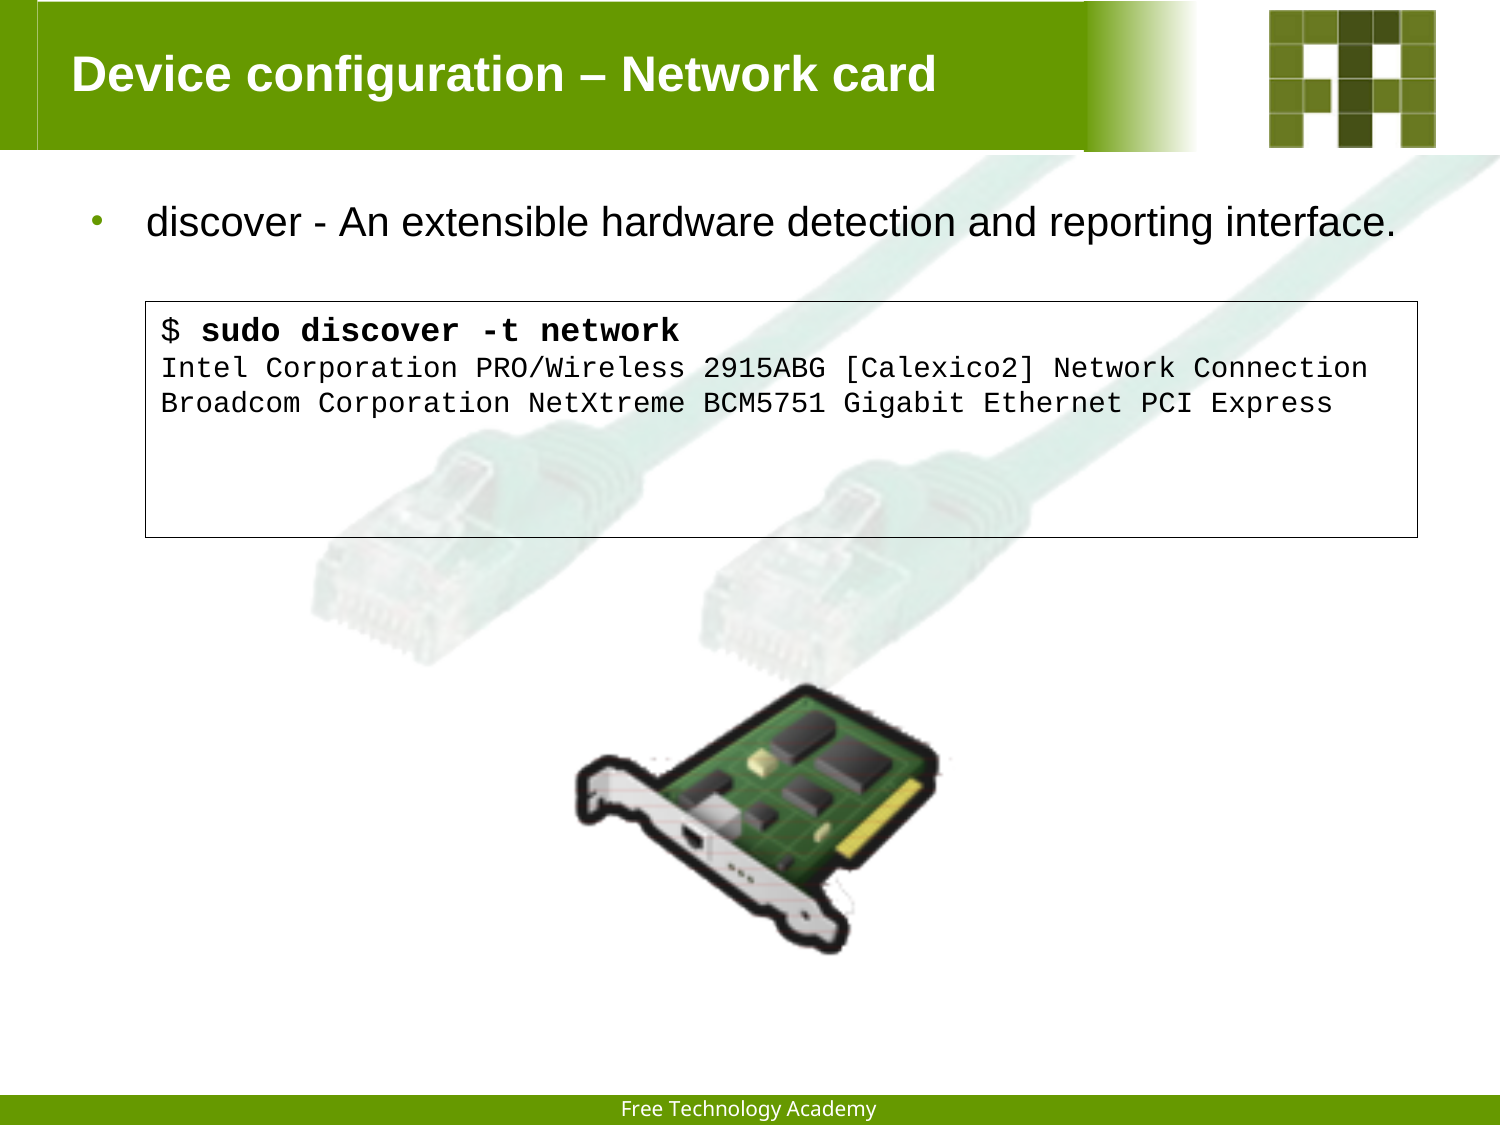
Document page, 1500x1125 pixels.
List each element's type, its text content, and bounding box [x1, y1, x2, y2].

list discover - An extensible hardware detection and reporting interface. [75, 187, 1426, 1065]
picture [1269, 10, 1436, 148]
picture [566, 614, 969, 1016]
title Device configuration – Network card [56, 1, 1107, 152]
text_box $ sudo discover -t network Intel Corporation PRO/Wireless 2915ABG [Calexico2] Network Connection Broadcom Corporation NetXtreme BCM5751 Gigabit Ethernet PCI Express [145, 301, 1418, 538]
